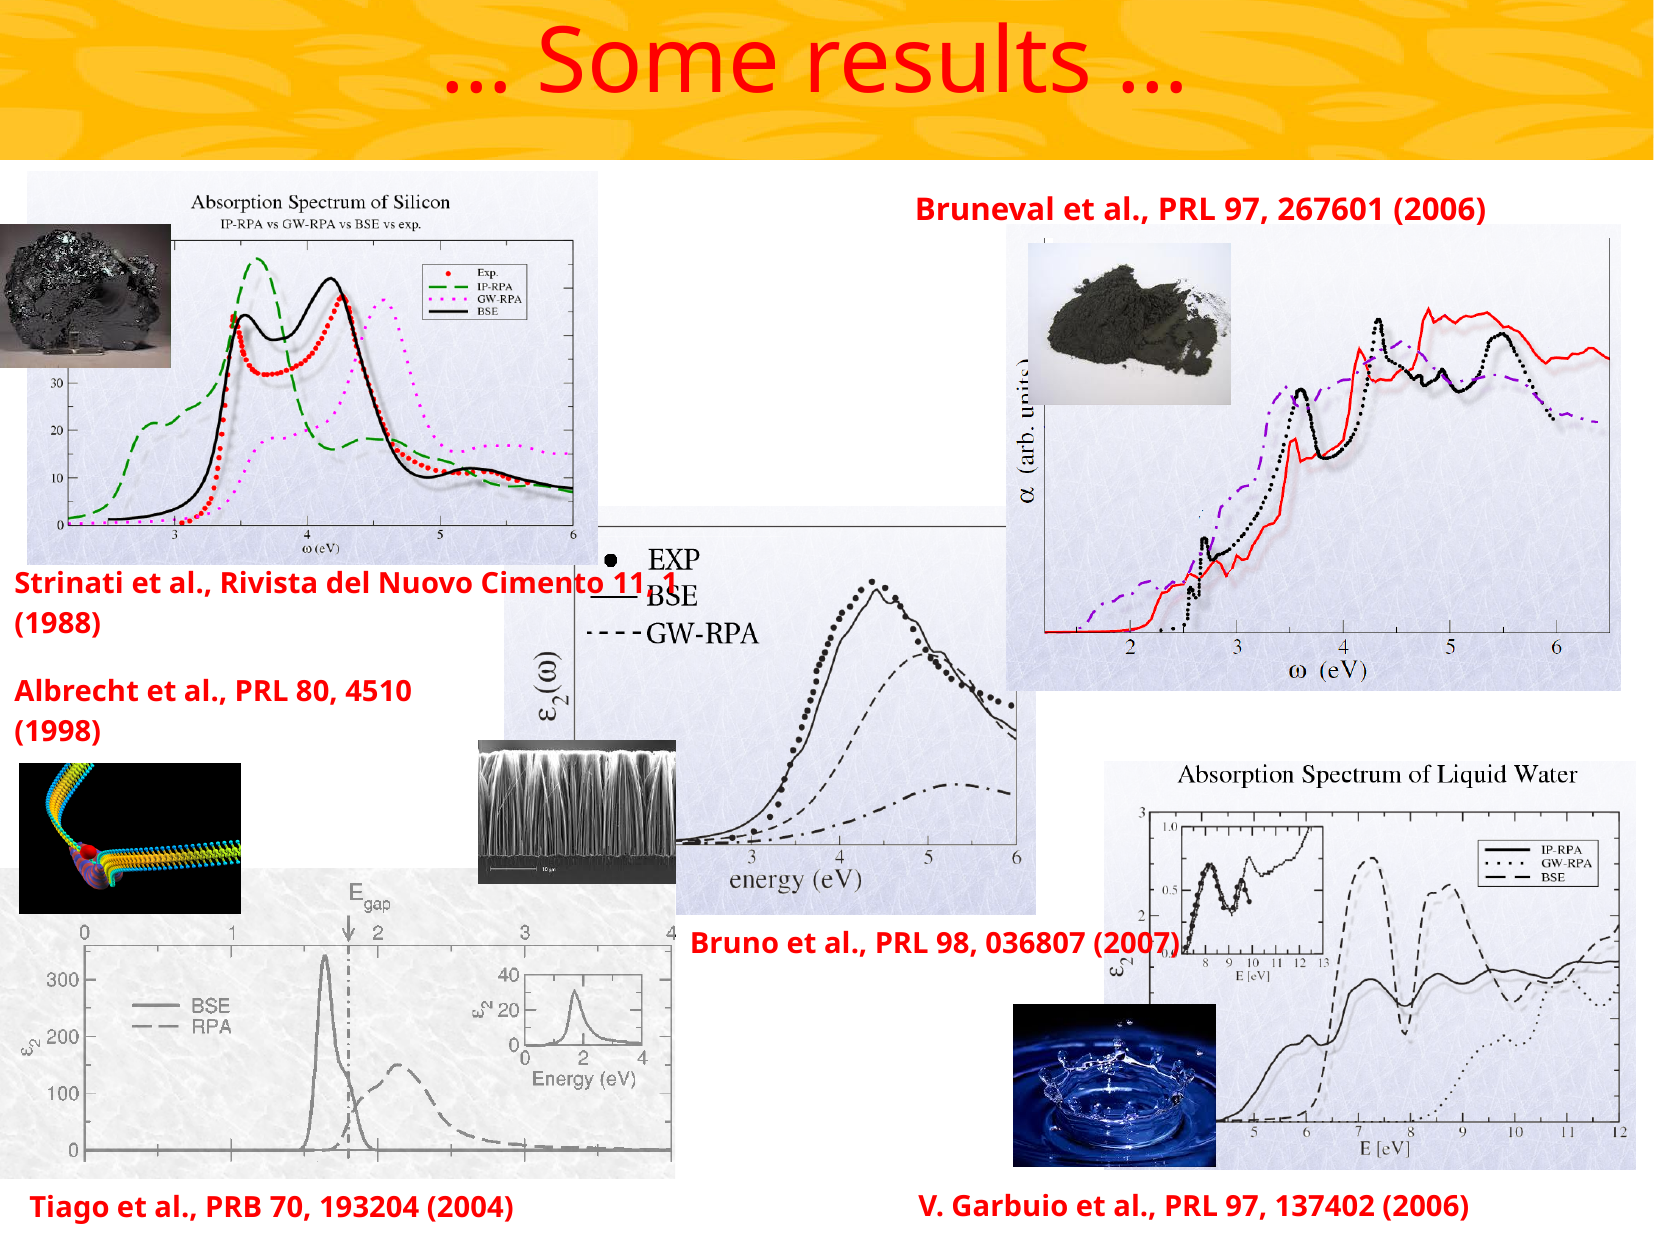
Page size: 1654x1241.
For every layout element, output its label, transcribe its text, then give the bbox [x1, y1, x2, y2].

text_box Tiago et al., PRB 70, 193204 (2004) [14, 1178, 691, 1241]
picture [19, 816, 241, 914]
picture [0, 171, 1621, 915]
text_box Bruneval et al., PRL 97, 267601 (2006) [900, 180, 1654, 247]
text_box Bruno et al., PRL 98, 036807 (2007) [675, 915, 1201, 1026]
text_box Albrecht et al., PRL 80, 4510 (1998) [0, 662, 557, 816]
text_box Strinati et al., Rivista del Nuovo Cimento 11, 1 (1988) [0, 555, 706, 666]
picture [0, 0, 1654, 160]
text_box … Some results … [18, 0, 1635, 151]
text_box V. Garbuio et al., PRL 97, 137402 (2006) [903, 1177, 1654, 1241]
text_box [0, 868, 676, 1179]
picture [1013, 761, 1636, 1171]
